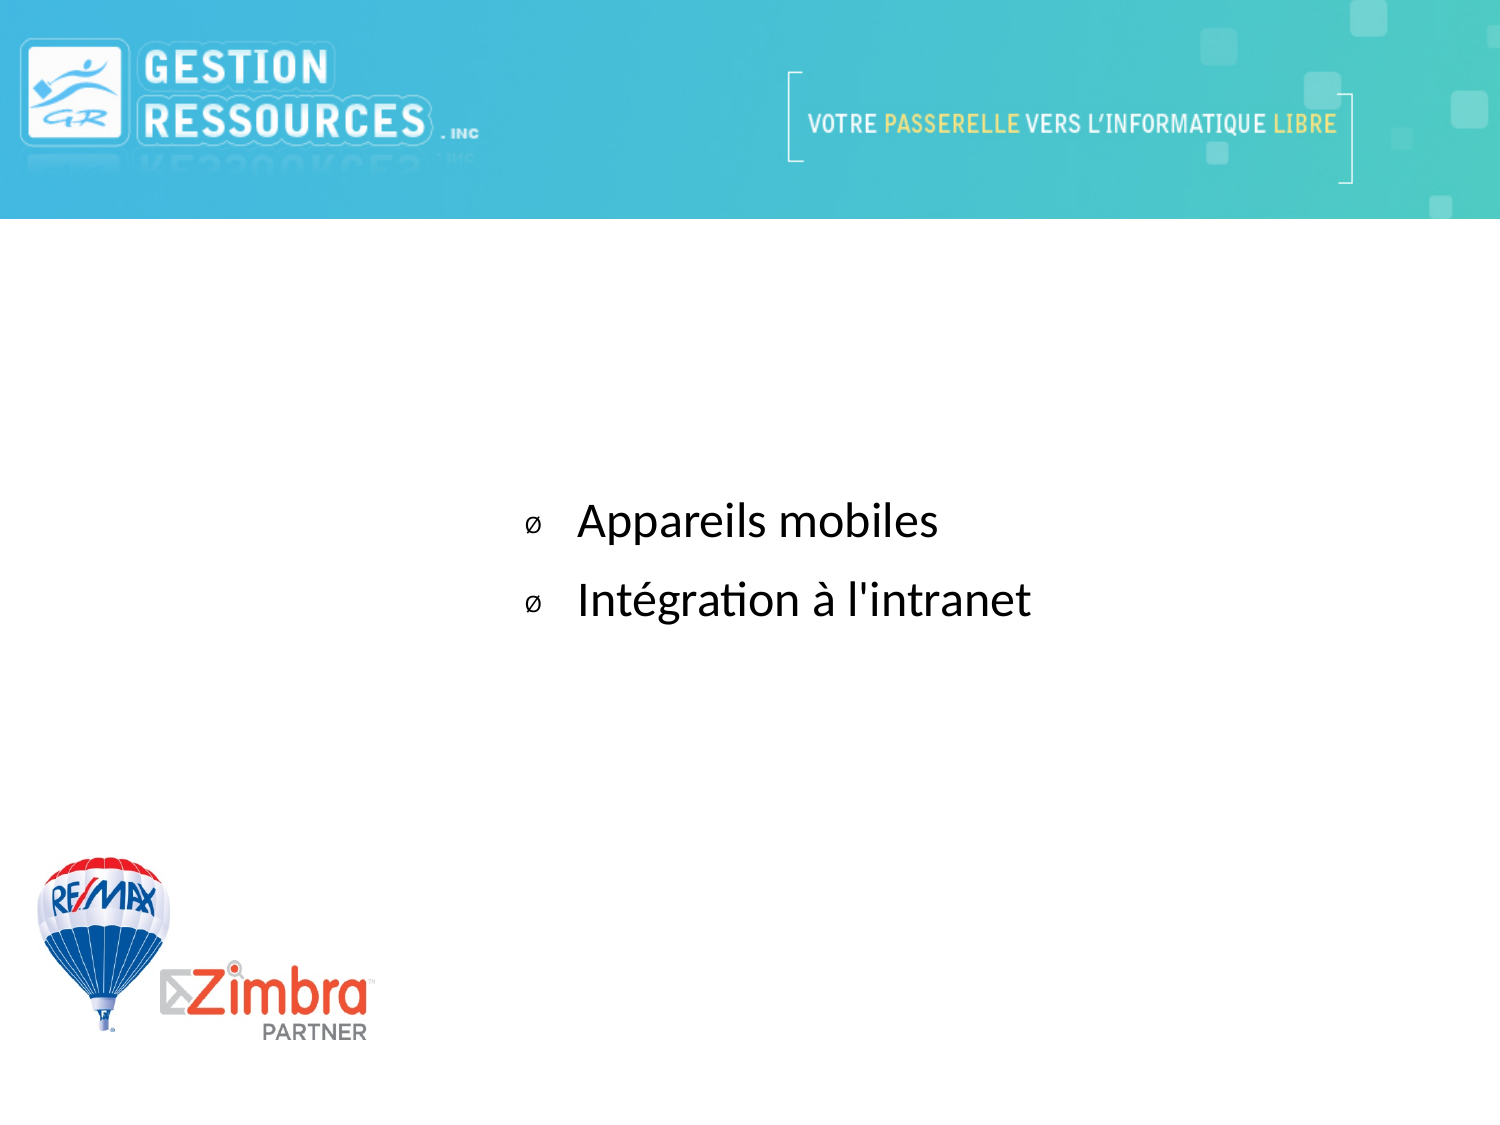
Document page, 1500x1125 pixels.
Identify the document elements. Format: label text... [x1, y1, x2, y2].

text_box Appareils mobiles Intégration à l'intranet [492, 492, 1500, 766]
picture [0, 0, 1500, 219]
picture [35, 855, 375, 1040]
